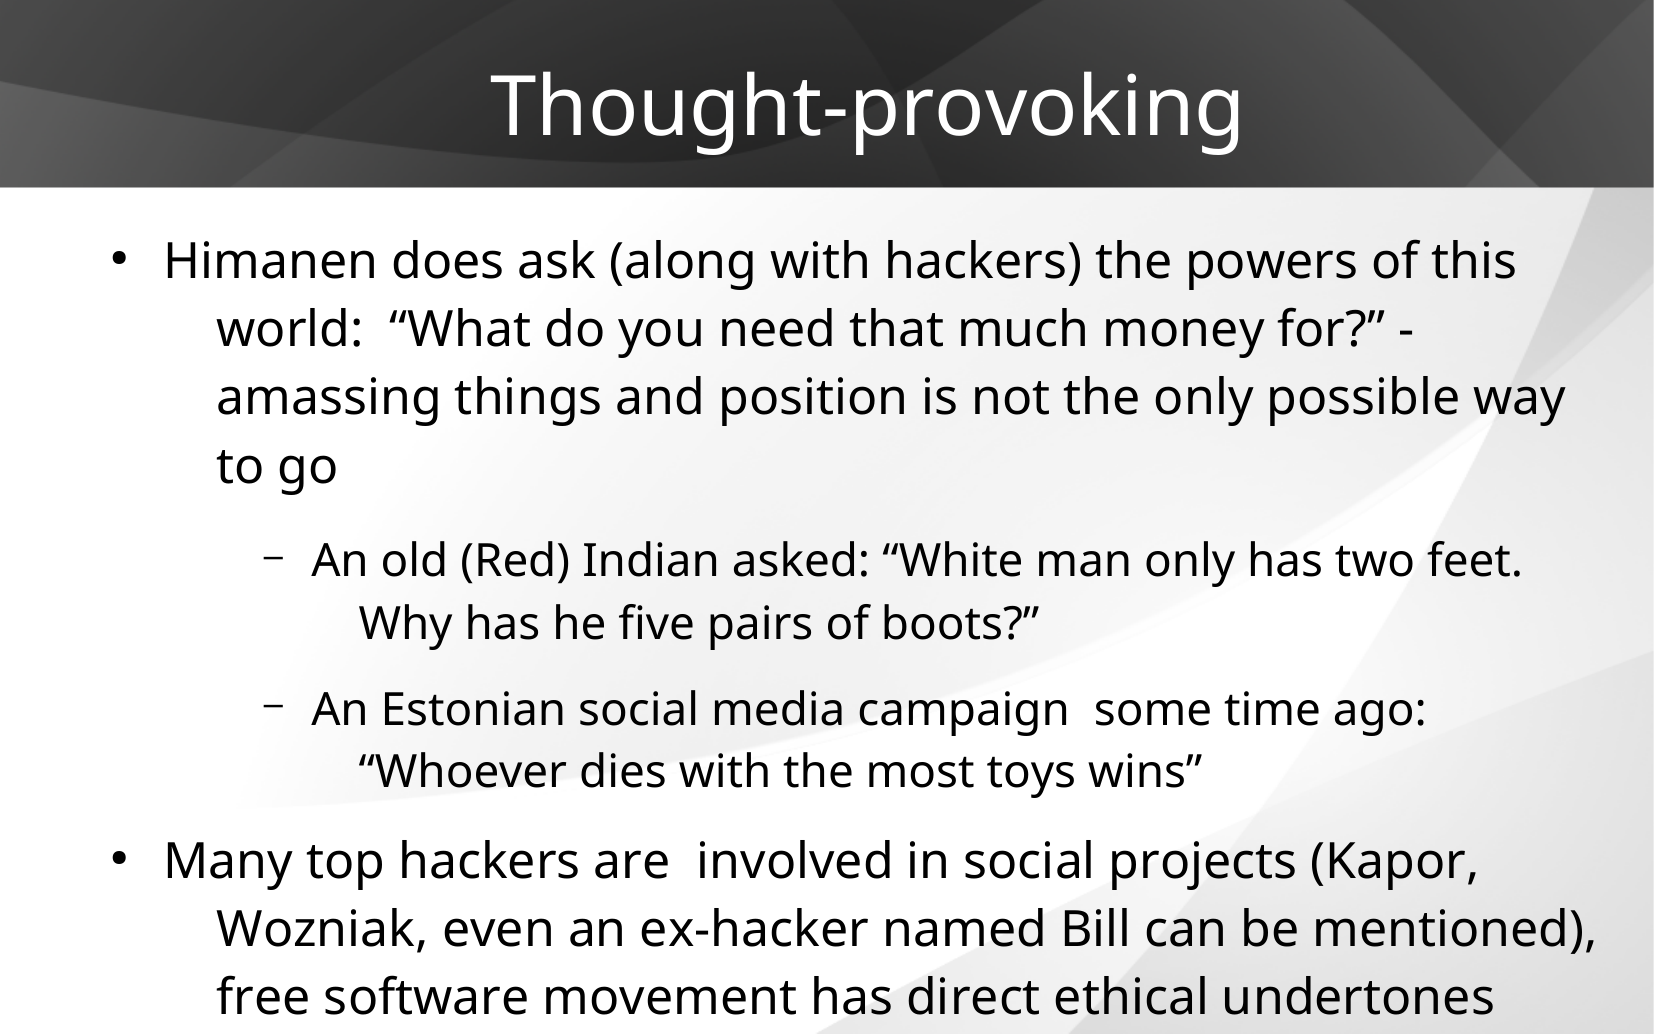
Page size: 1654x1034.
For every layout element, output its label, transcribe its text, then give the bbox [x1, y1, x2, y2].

title Thought-provoking [124, 0, 1613, 208]
picture [0, 0, 1654, 1034]
list Himanen does ask (along with hackers) the powers of this world: “What do you need that much money for?” - amassing things and position is not the only possible way to go An old (Red) Indian asked: “White man only has two feet. Why has he five pairs of boots?” An Estonian social media campaign some time ago: “Whoever dies with the most toys wins” Many top hackers are involved in social projects (Kapor, Wozniak, even an ex-hacker named Bill can be mentioned), free software movement has direct ethical undertones [75, 225, 1613, 1013]
